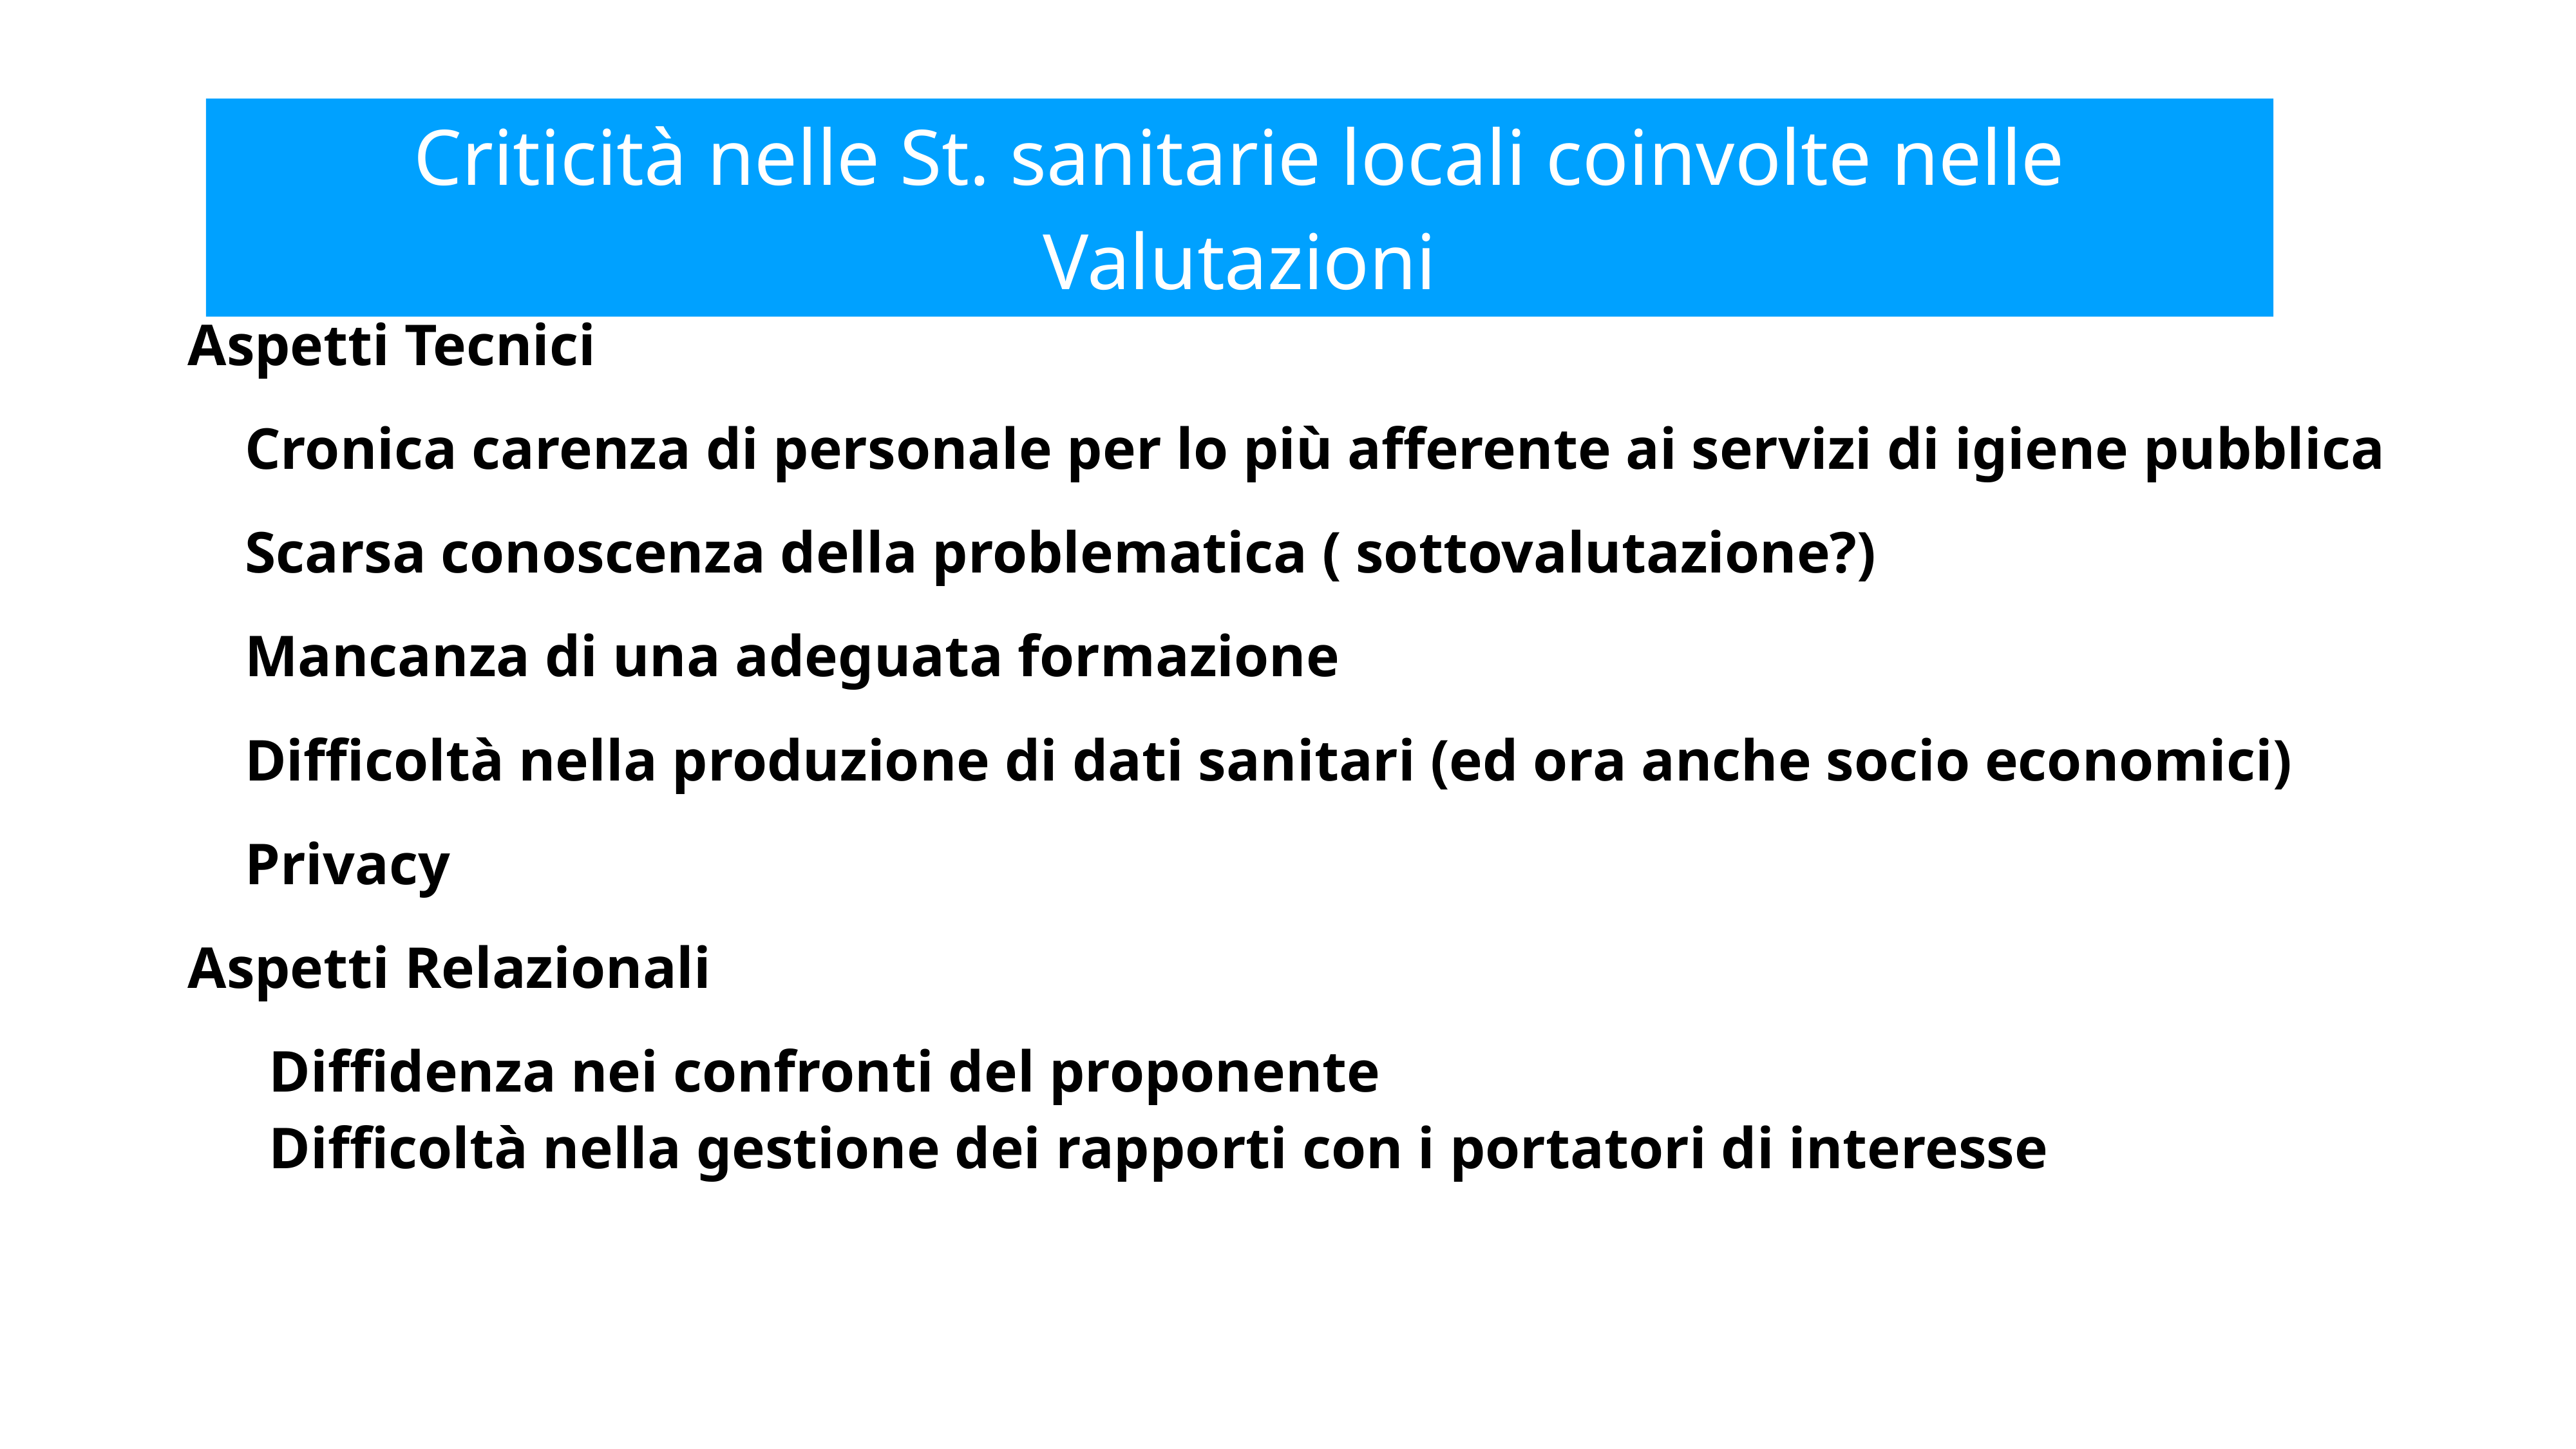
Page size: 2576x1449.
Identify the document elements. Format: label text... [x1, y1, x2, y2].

text_box Aspetti Tecnici Cronica carenza di personale per lo più afferente ai servizi di igiene pubblica Scarsa conoscenza della problematica ( sottovalutazione?) Mancanza di una adeguata formazione Difficoltà nella produzione di dati sanitari (ed ora anche socio economici) Privacy Aspetti Relazionali Diffidenza nei confronti del proponente Difficoltà nella gestione dei rapporti con i portatori di interesse [178, 230, 2398, 1261]
text_box Criticità nelle St. sanitarie locali coinvolte nelle Valutazioni [205, 99, 2274, 213]
